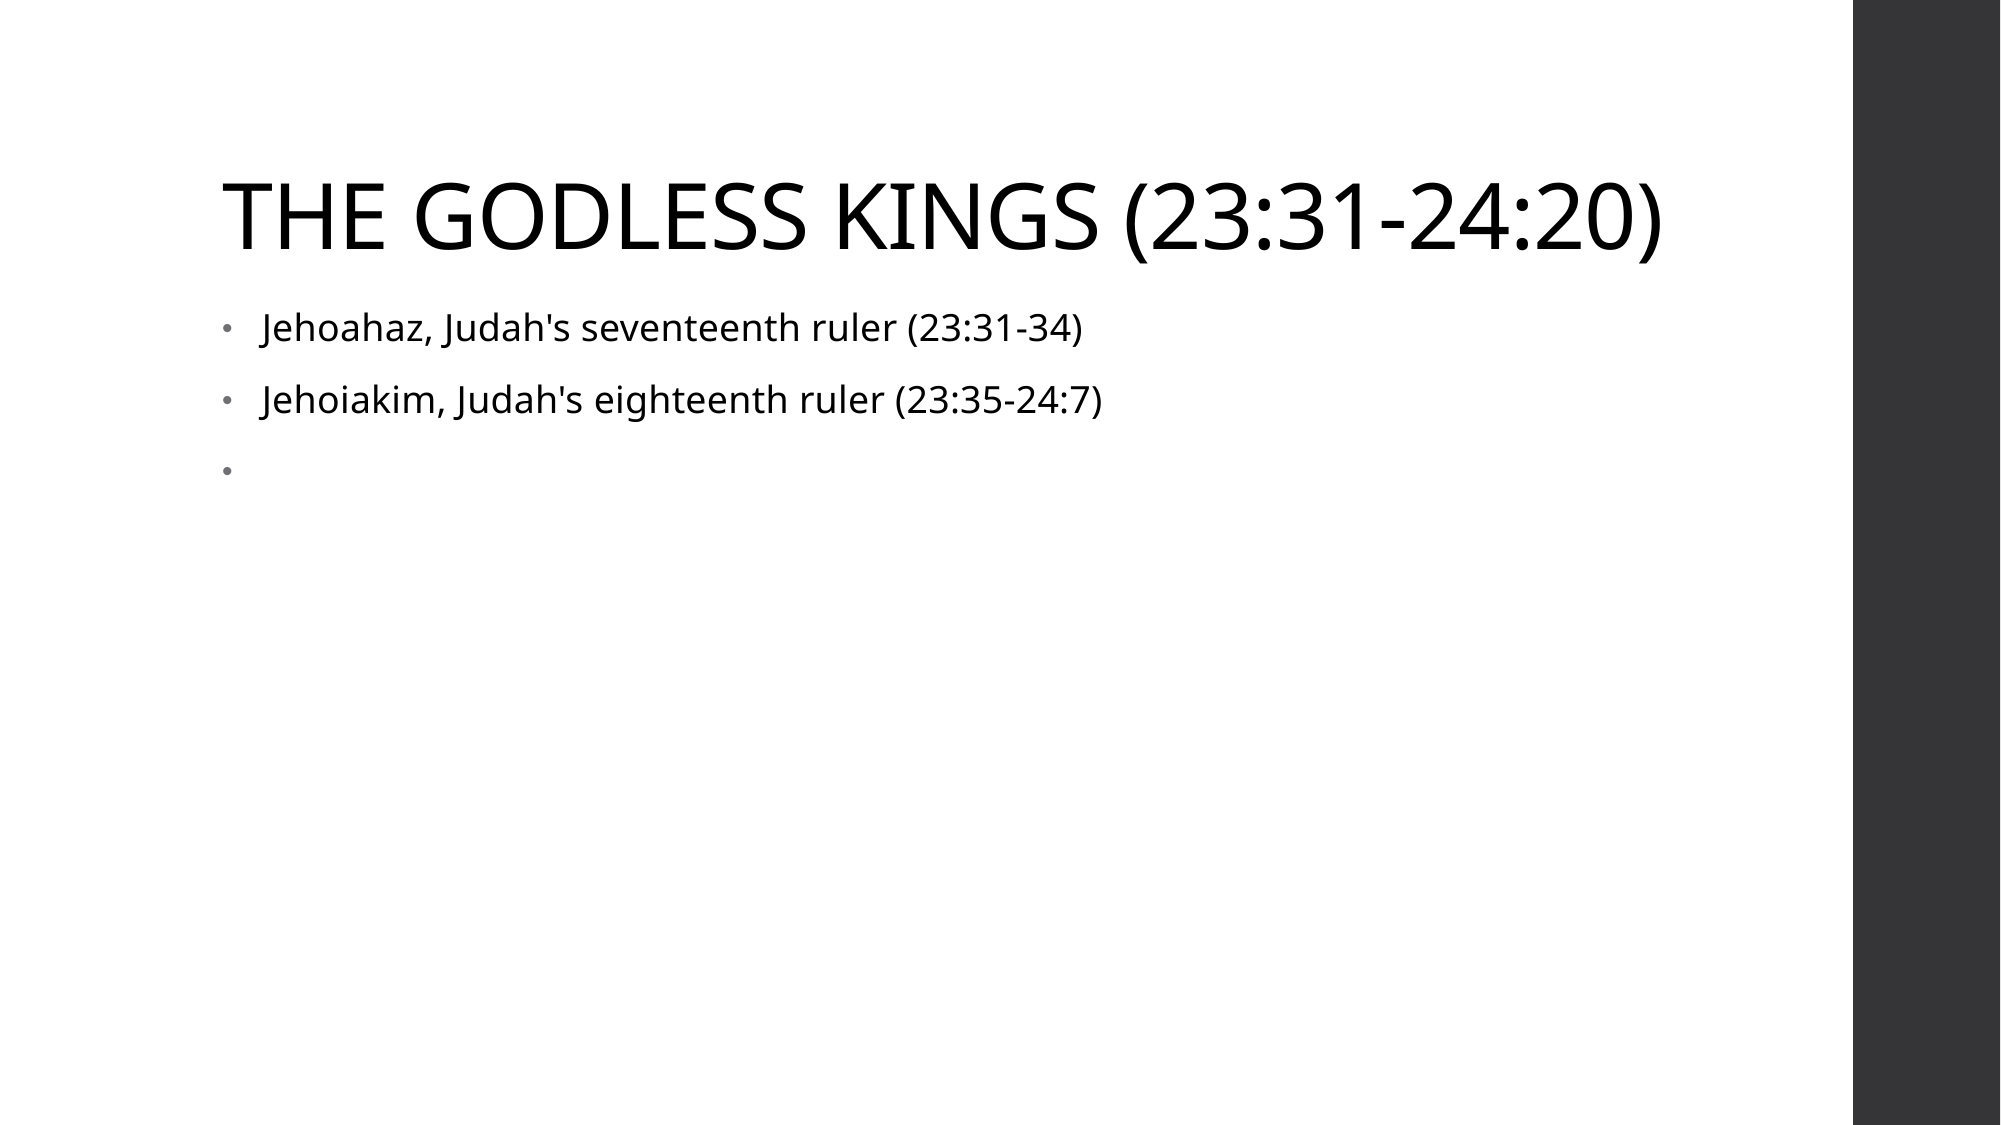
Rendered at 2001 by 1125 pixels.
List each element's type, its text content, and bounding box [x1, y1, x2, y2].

list Jehoahaz, Judah's seventeenth ruler (23:31-34) Jehoiakim, Judah's eighteenth ruler (23:35-24:7) [206, 299, 1617, 1014]
title THE GODLESS KINGS (23:31-24:20) [206, 60, 1797, 278]
